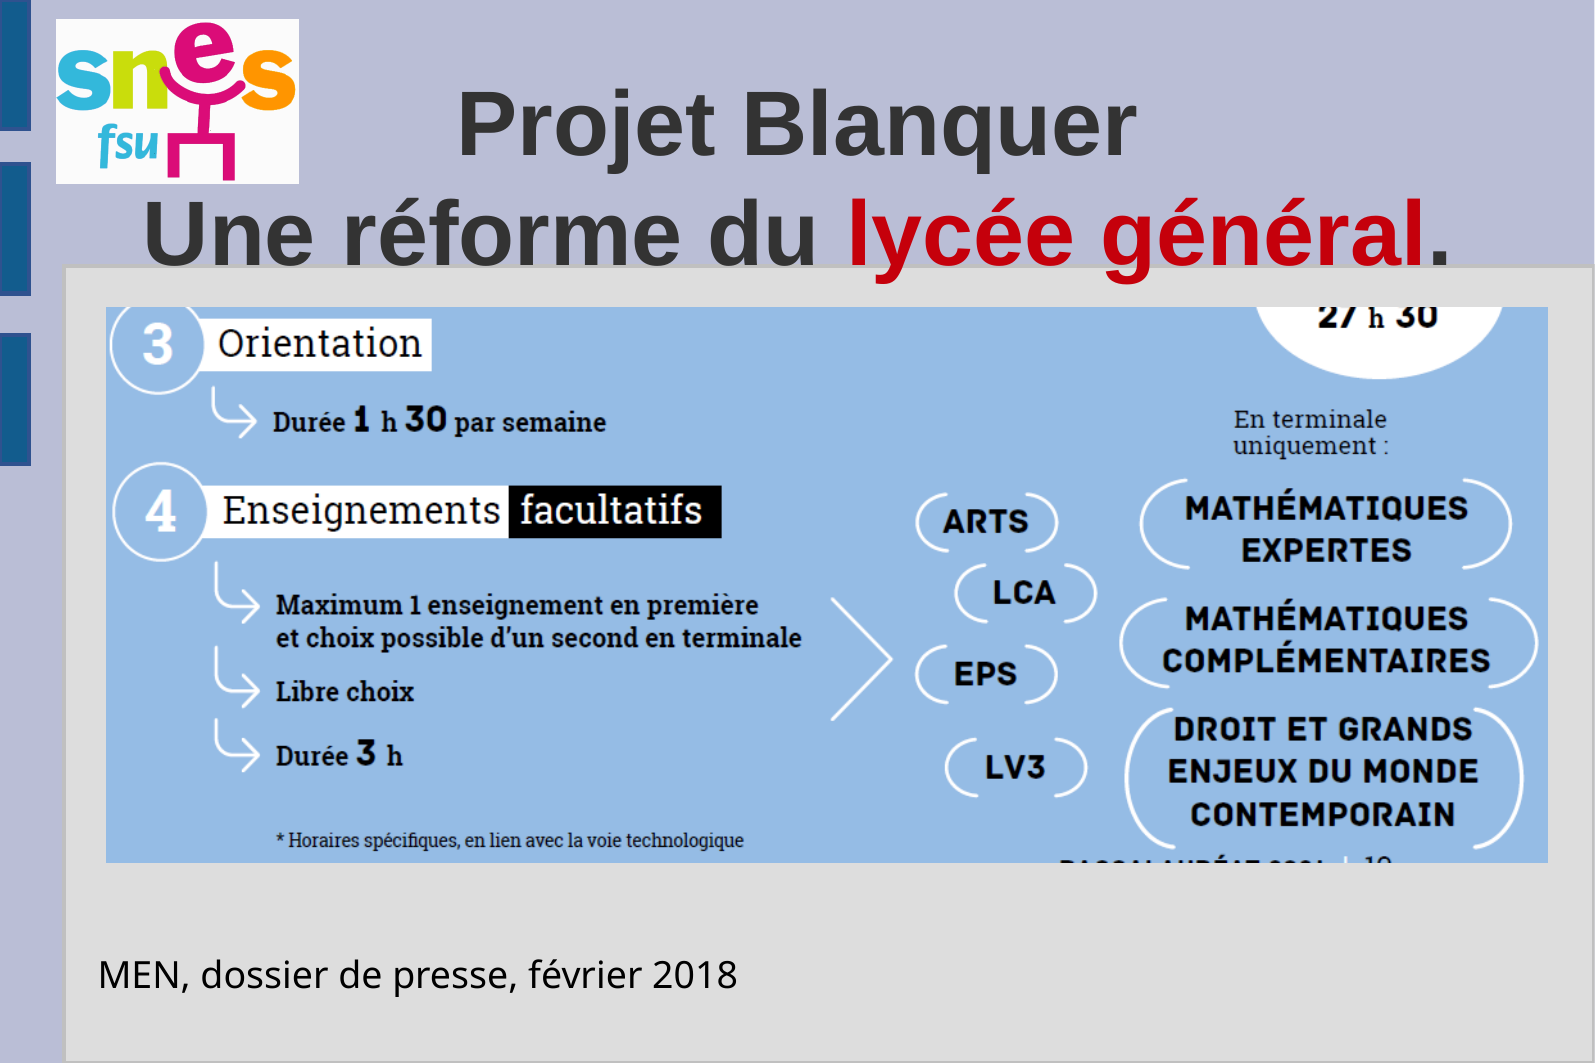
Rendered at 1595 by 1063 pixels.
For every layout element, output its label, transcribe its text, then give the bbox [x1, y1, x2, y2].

title Projet Blanquer Une réforme du lycée général. [117, 64, 1479, 270]
picture [106, 307, 1548, 863]
text_box MEN, dossier de presse, février 2018 [82, 944, 839, 1052]
picture [56, 19, 299, 184]
